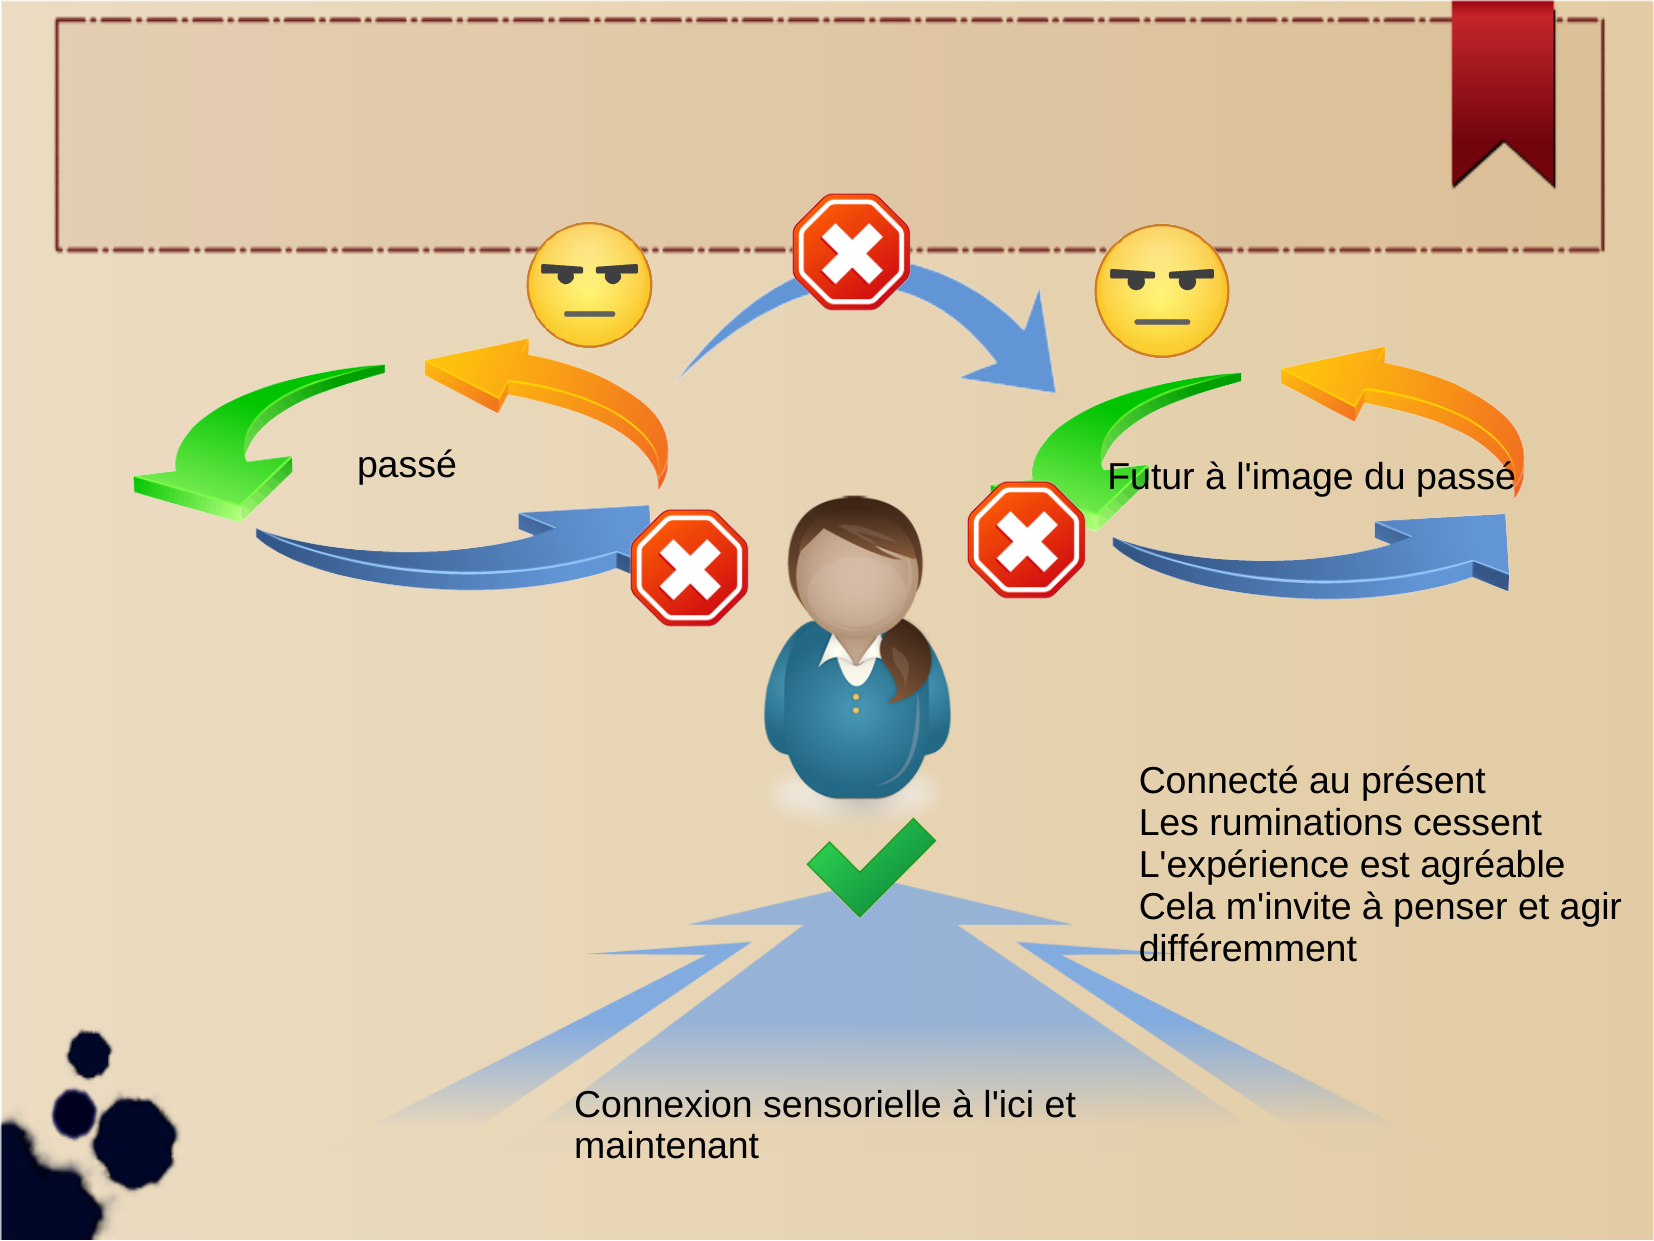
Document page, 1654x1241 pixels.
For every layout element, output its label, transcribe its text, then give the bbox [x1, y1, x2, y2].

text_box Connexion sensorielle à l'ici et maintenant [559, 1076, 1144, 1137]
text_box Connecté au présent Les ruminations cessent L'expérience est agréable Cela m'invite à penser et agir différemment [1123, 753, 1654, 981]
text_box Futur à l'image du passé [1115, 448, 1532, 509]
text_box passé [342, 437, 472, 497]
picture [0, 0, 1654, 1240]
